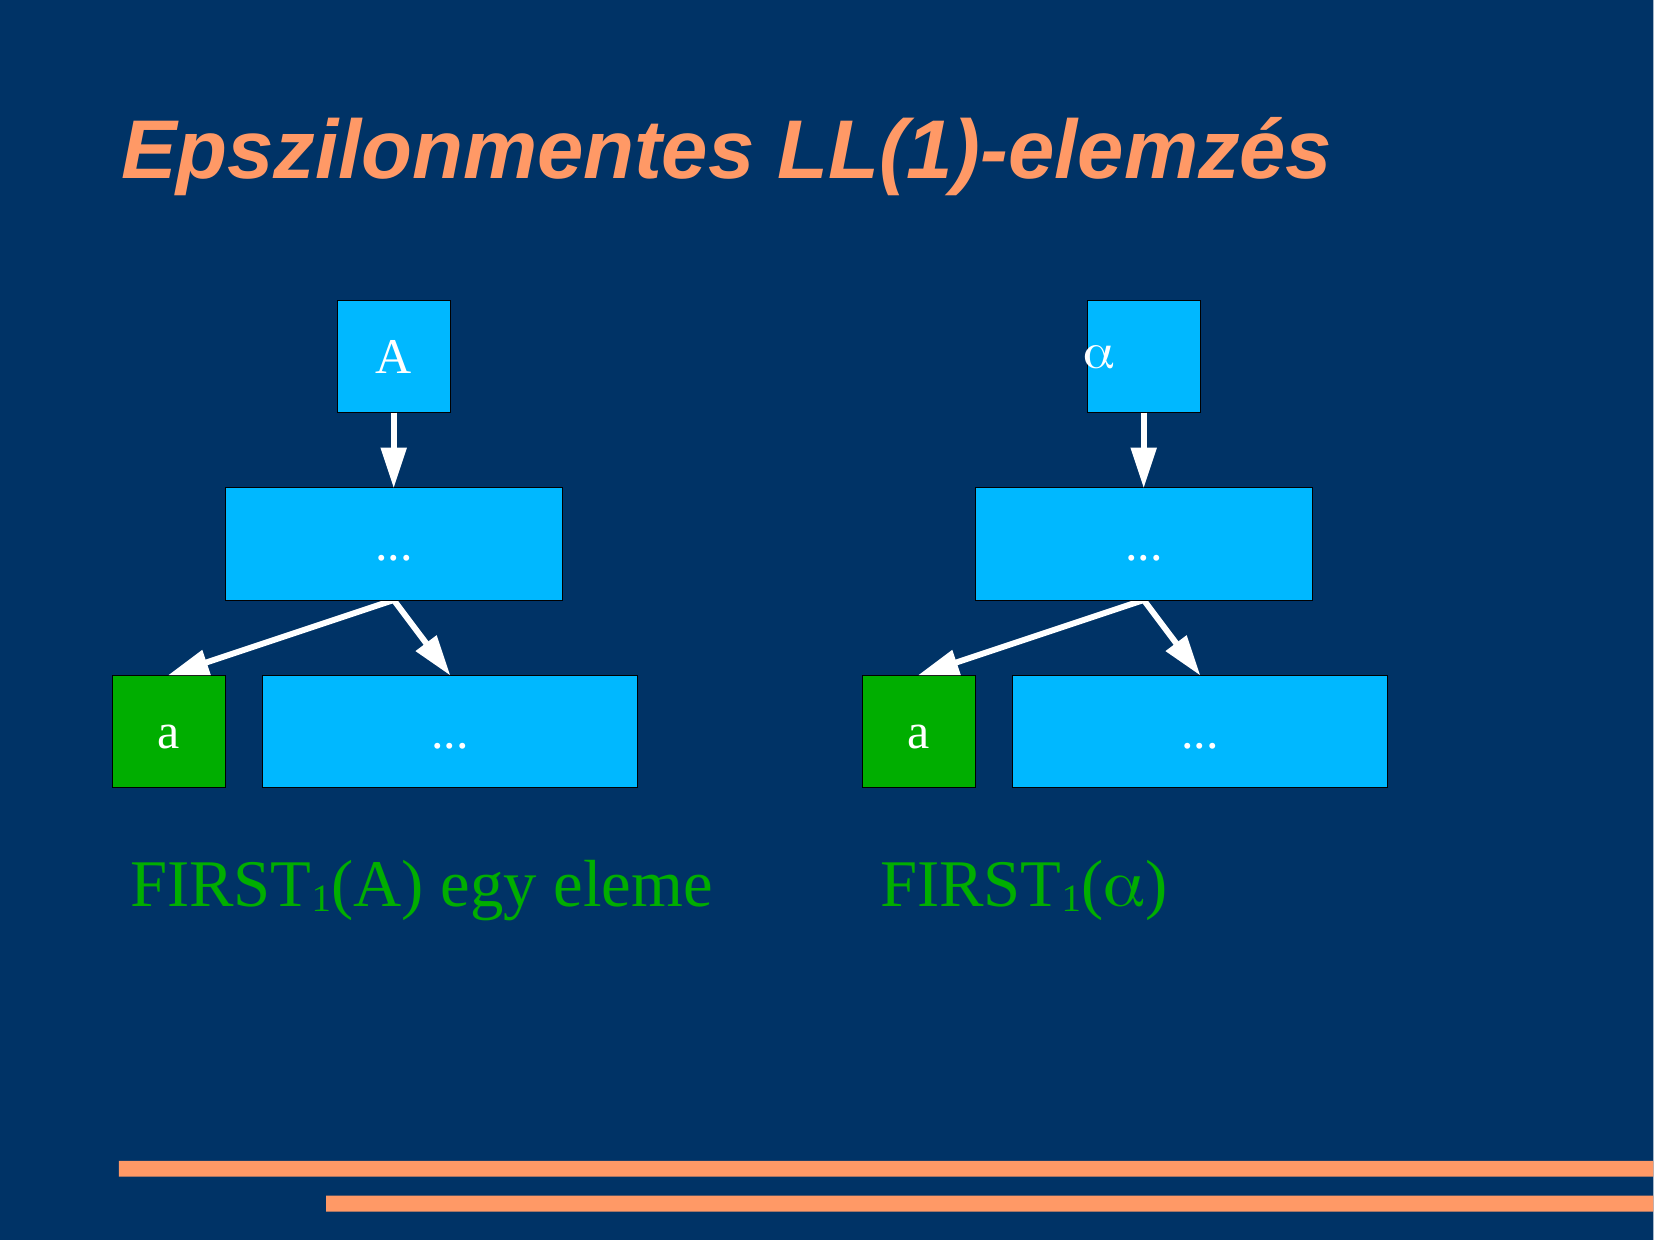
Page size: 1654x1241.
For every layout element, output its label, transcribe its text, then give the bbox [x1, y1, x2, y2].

text_box A [337, 300, 451, 413]
text_box ... [1012, 675, 1388, 788]
text_box a [112, 675, 226, 788]
title Epszilonmentes LL(1)-elemzés [121, 46, 1534, 254]
text_box ... [975, 487, 1313, 601]
text_box ... [262, 675, 638, 788]
text_box ... [225, 487, 563, 601]
list FIRST1(A) egy eleme [112, 847, 788, 943]
text_box a [862, 675, 976, 788]
list FIRST1(a) [862, 847, 1229, 951]
text_box a [1087, 300, 1201, 413]
